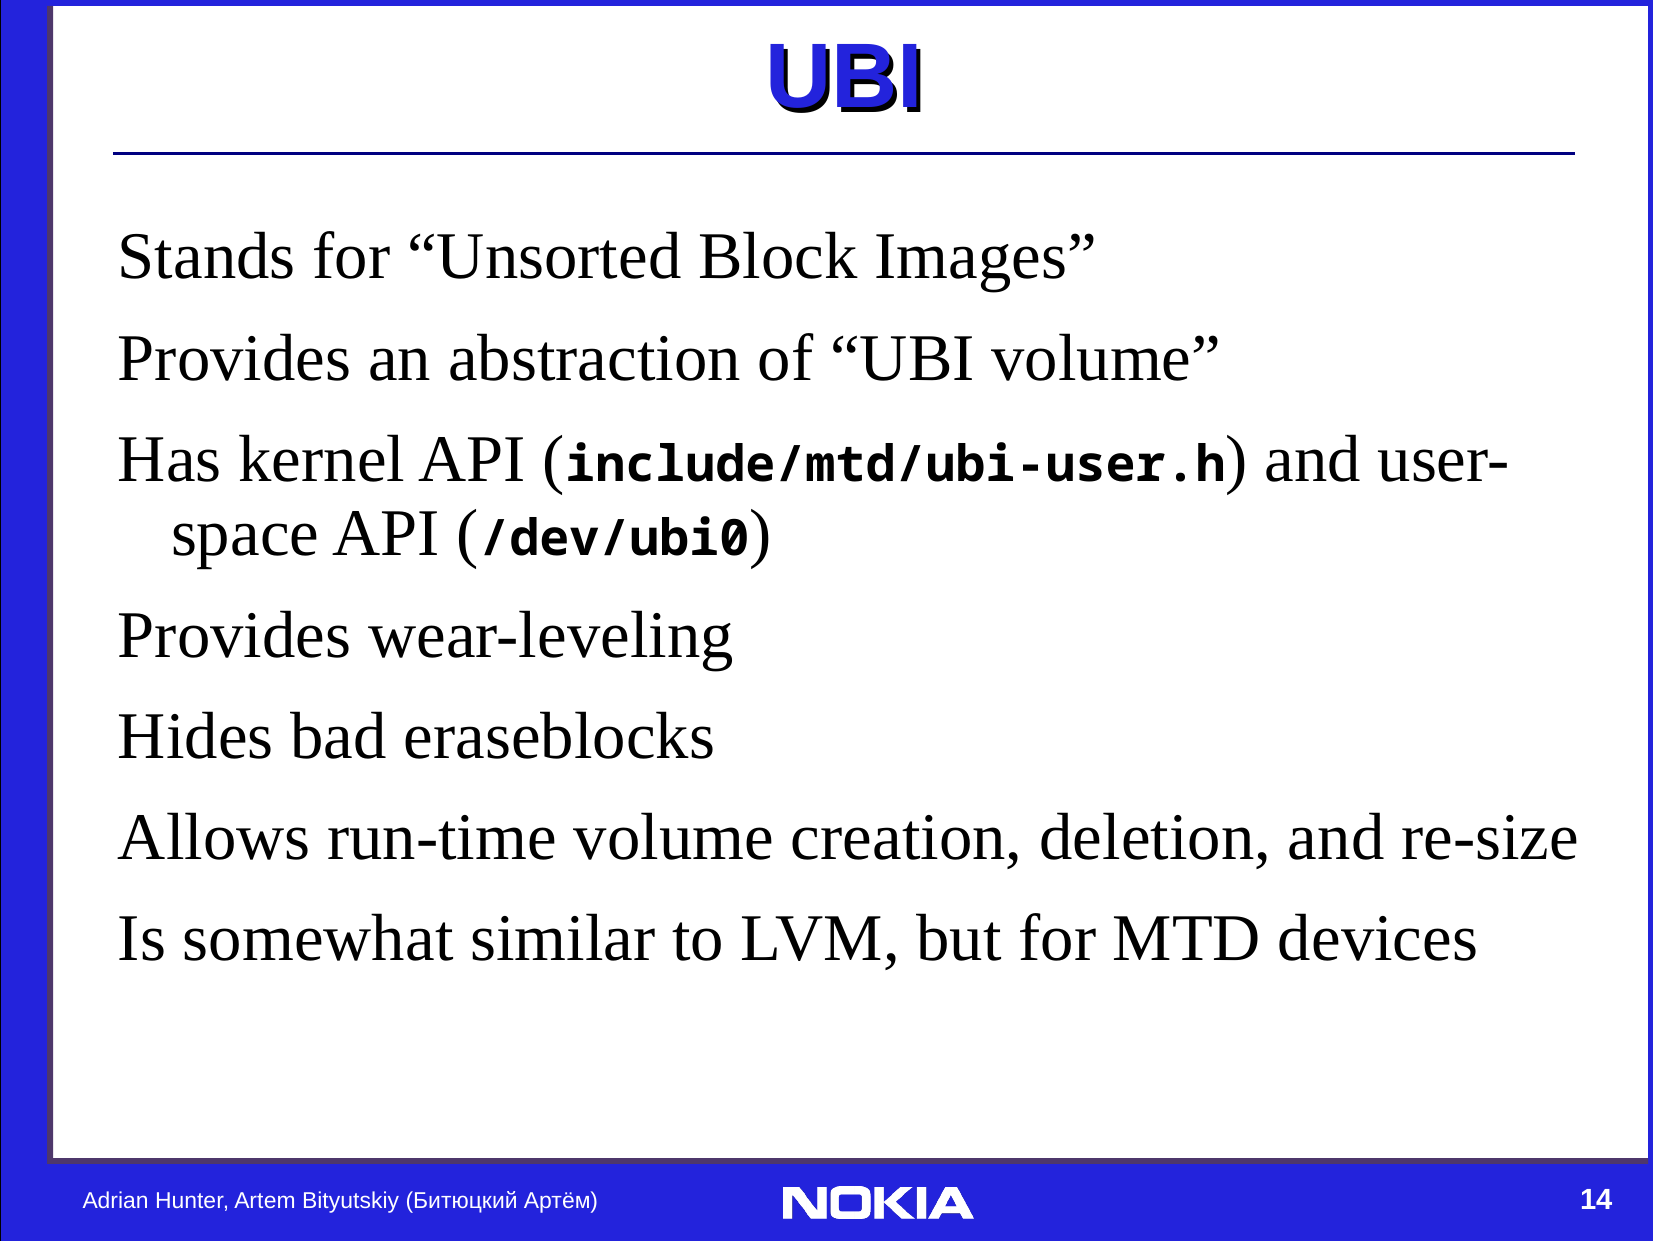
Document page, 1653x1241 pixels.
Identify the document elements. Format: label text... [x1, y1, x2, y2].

picture [783, 1186, 974, 1219]
list Stands for “Unsorted Block Images” Provides an abstraction of “UBI volume” Has kernel API (include/mtd/ubi-user.h) and user-space API (/dev/ubi0) Provides wear-leveling Hides bad eraseblocks Allows run-time volume creation, deletion, and re-size Is somewhat similar to LVM, but for MTD devices [100, 219, 1588, 1110]
title UBI [100, 2, 1588, 151]
